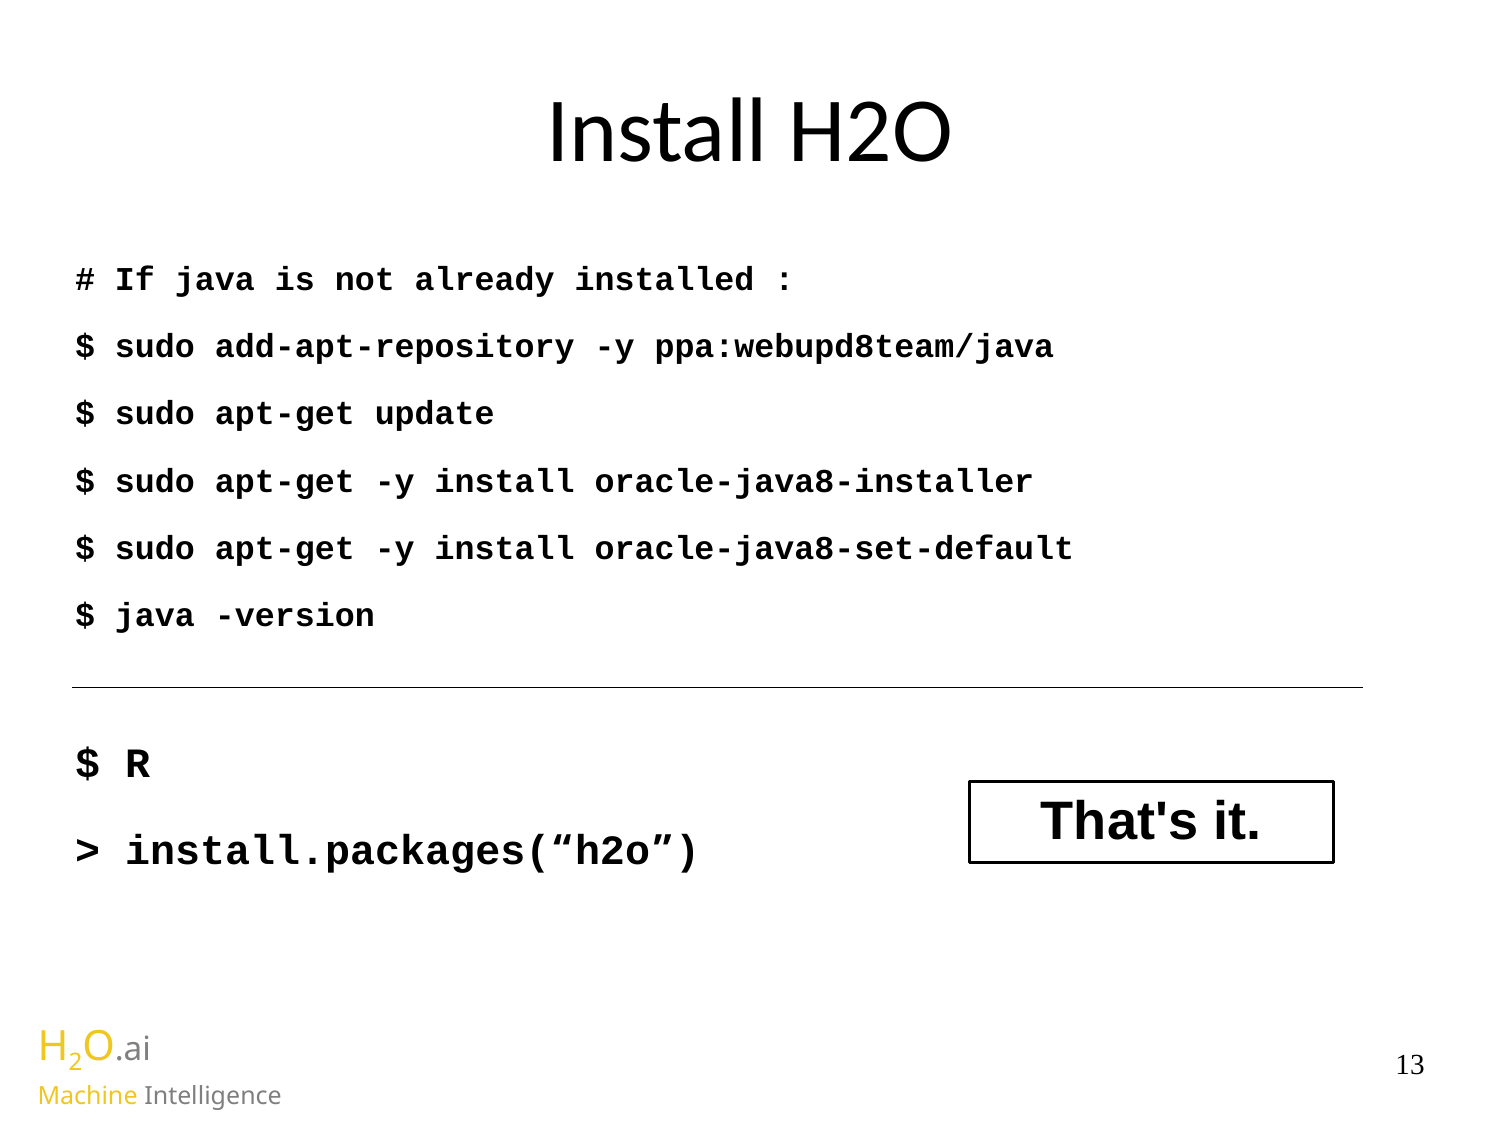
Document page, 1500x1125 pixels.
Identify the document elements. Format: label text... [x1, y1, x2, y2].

list # If java is not already installed : $ sudo add-apt-repository -y ppa:webupd8team/java $ sudo apt-get update $ sudo apt-get -y install oracle-java8-installer $ sudo apt-get -y install oracle-java8-set-default $ java -version $ R > install.packages(“h2o”) [75, 262, 1425, 1125]
title Install H2O [75, 15, 1425, 262]
text_box That's it. [969, 781, 1334, 863]
